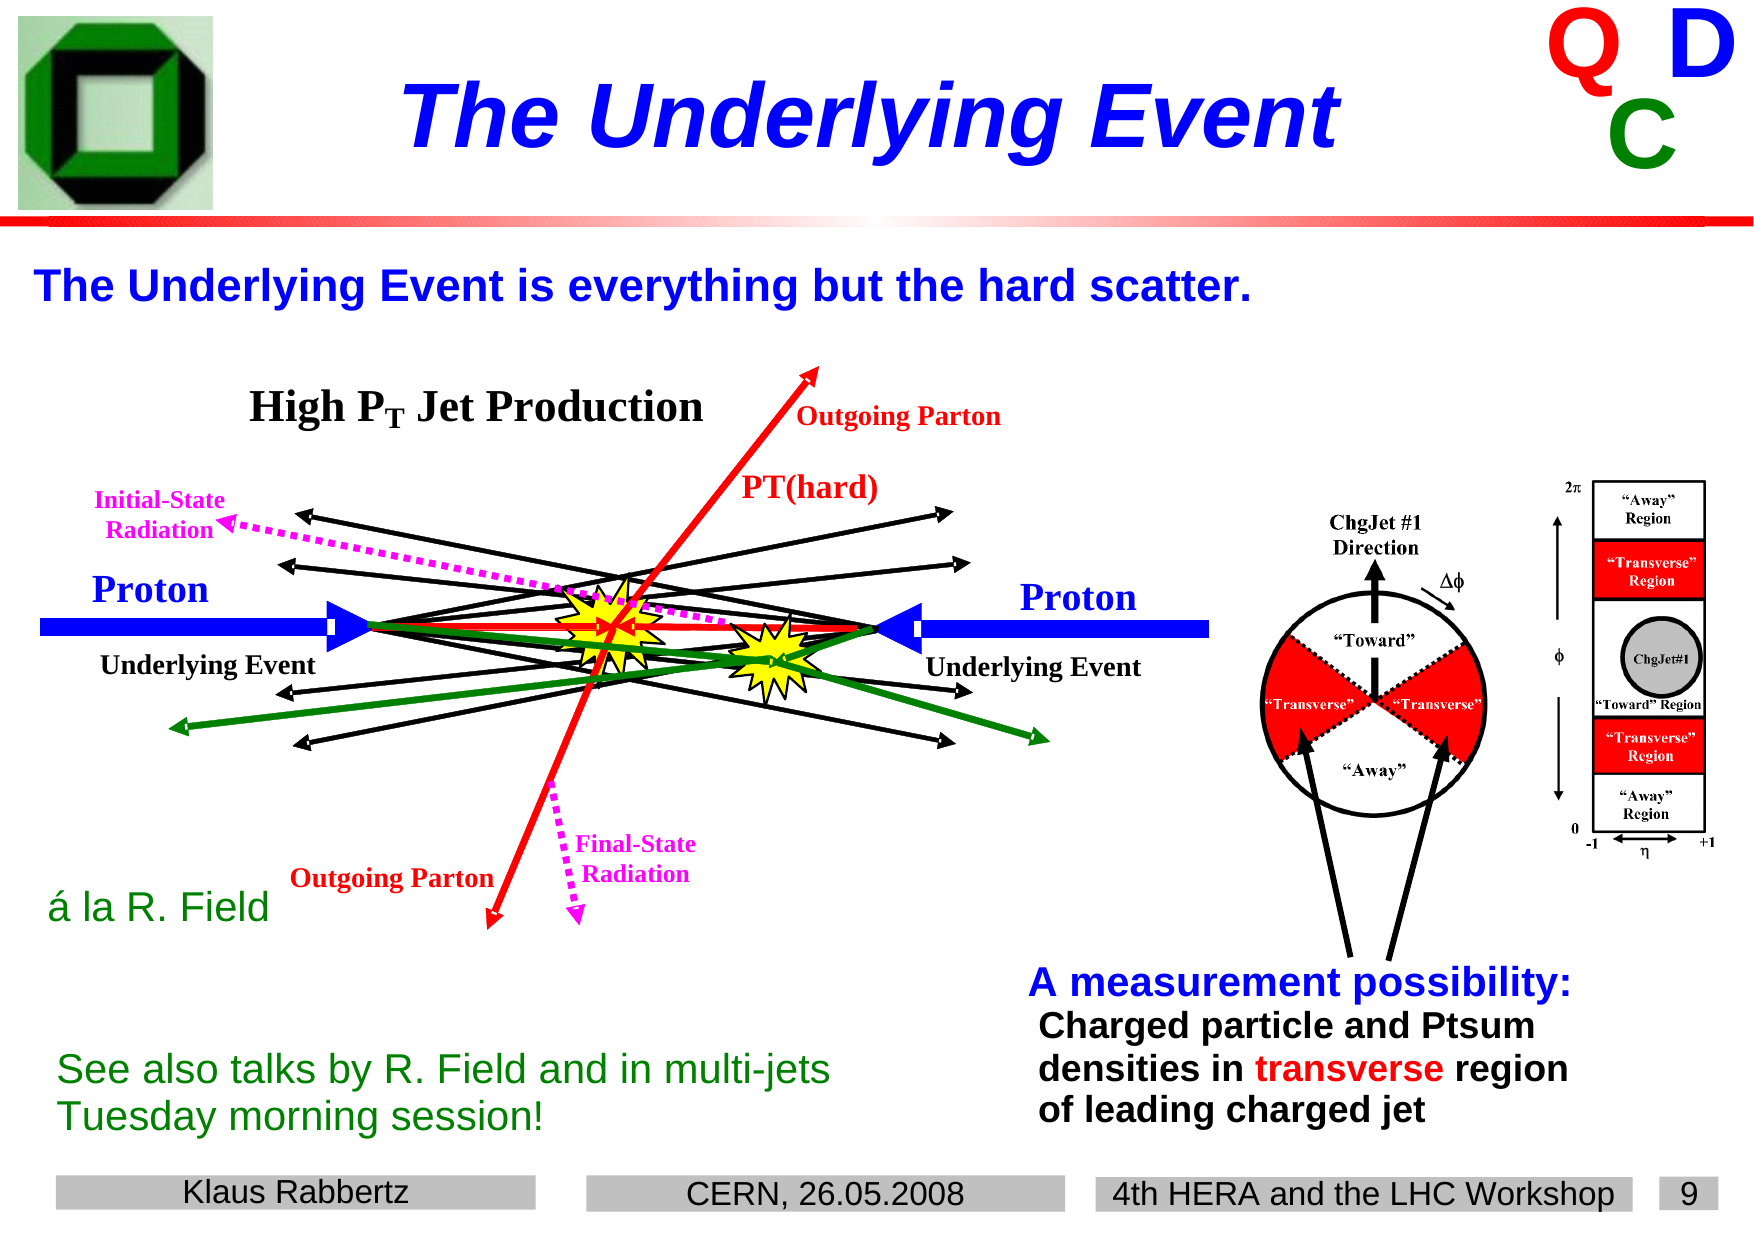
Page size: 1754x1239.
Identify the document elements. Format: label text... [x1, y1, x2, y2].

text_box A measurement possibility: Charged particle and Ptsum densities in transverse region of leading charged jet [1015, 946, 1642, 1143]
text_box á la R. Field [35, 872, 282, 943]
text_box The Underlying Event is everything but the hard scatter. [21, 247, 1242, 323]
text_box See also talks by R. Field and in multi-jets Tuesday morning session! [44, 1034, 843, 1152]
picture [18, 16, 213, 210]
title The Underlying Event [222, 11, 1516, 219]
picture [1259, 479, 1715, 860]
chart [23, 353, 1216, 941]
